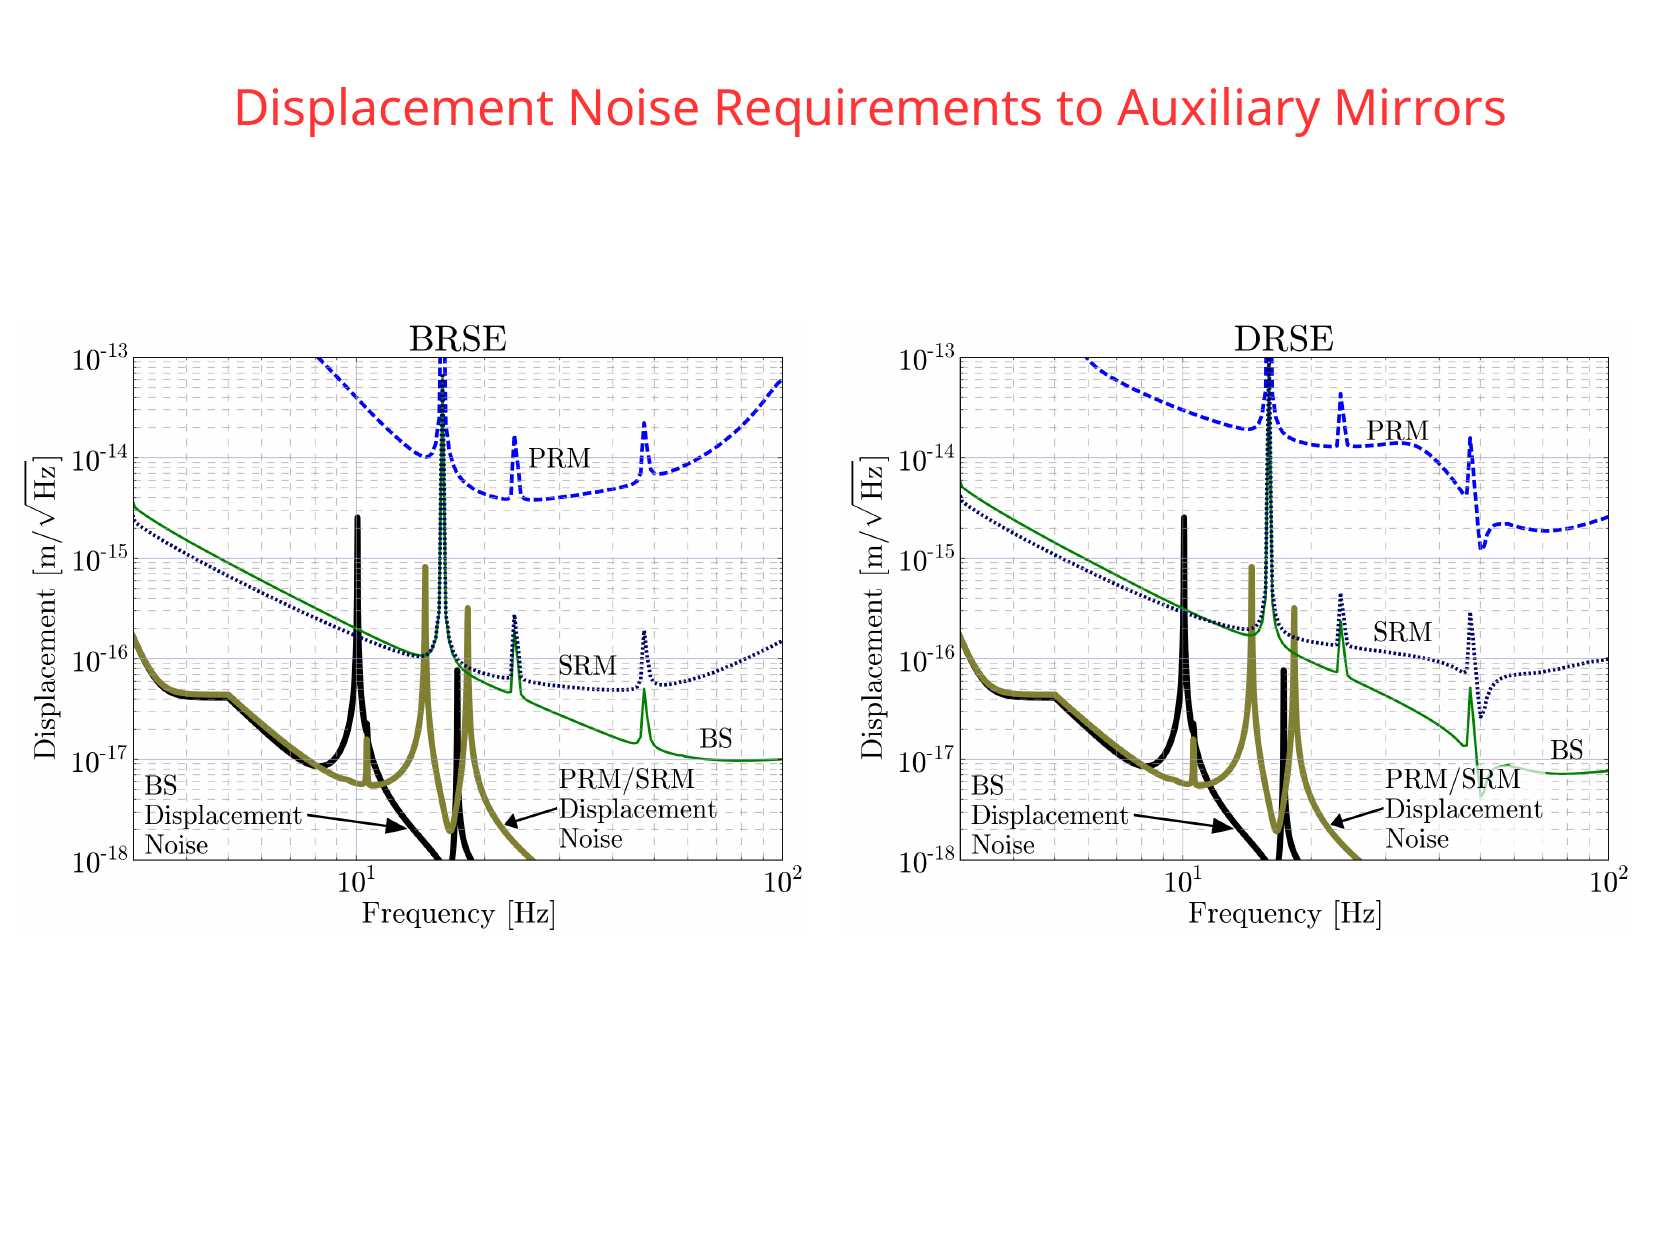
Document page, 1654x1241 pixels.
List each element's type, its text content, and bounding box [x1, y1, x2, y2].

text_box Displacement Noise Requirements to Auxiliary Mirrors [218, 64, 1435, 140]
picture [11, 318, 810, 939]
picture [838, 318, 1636, 939]
